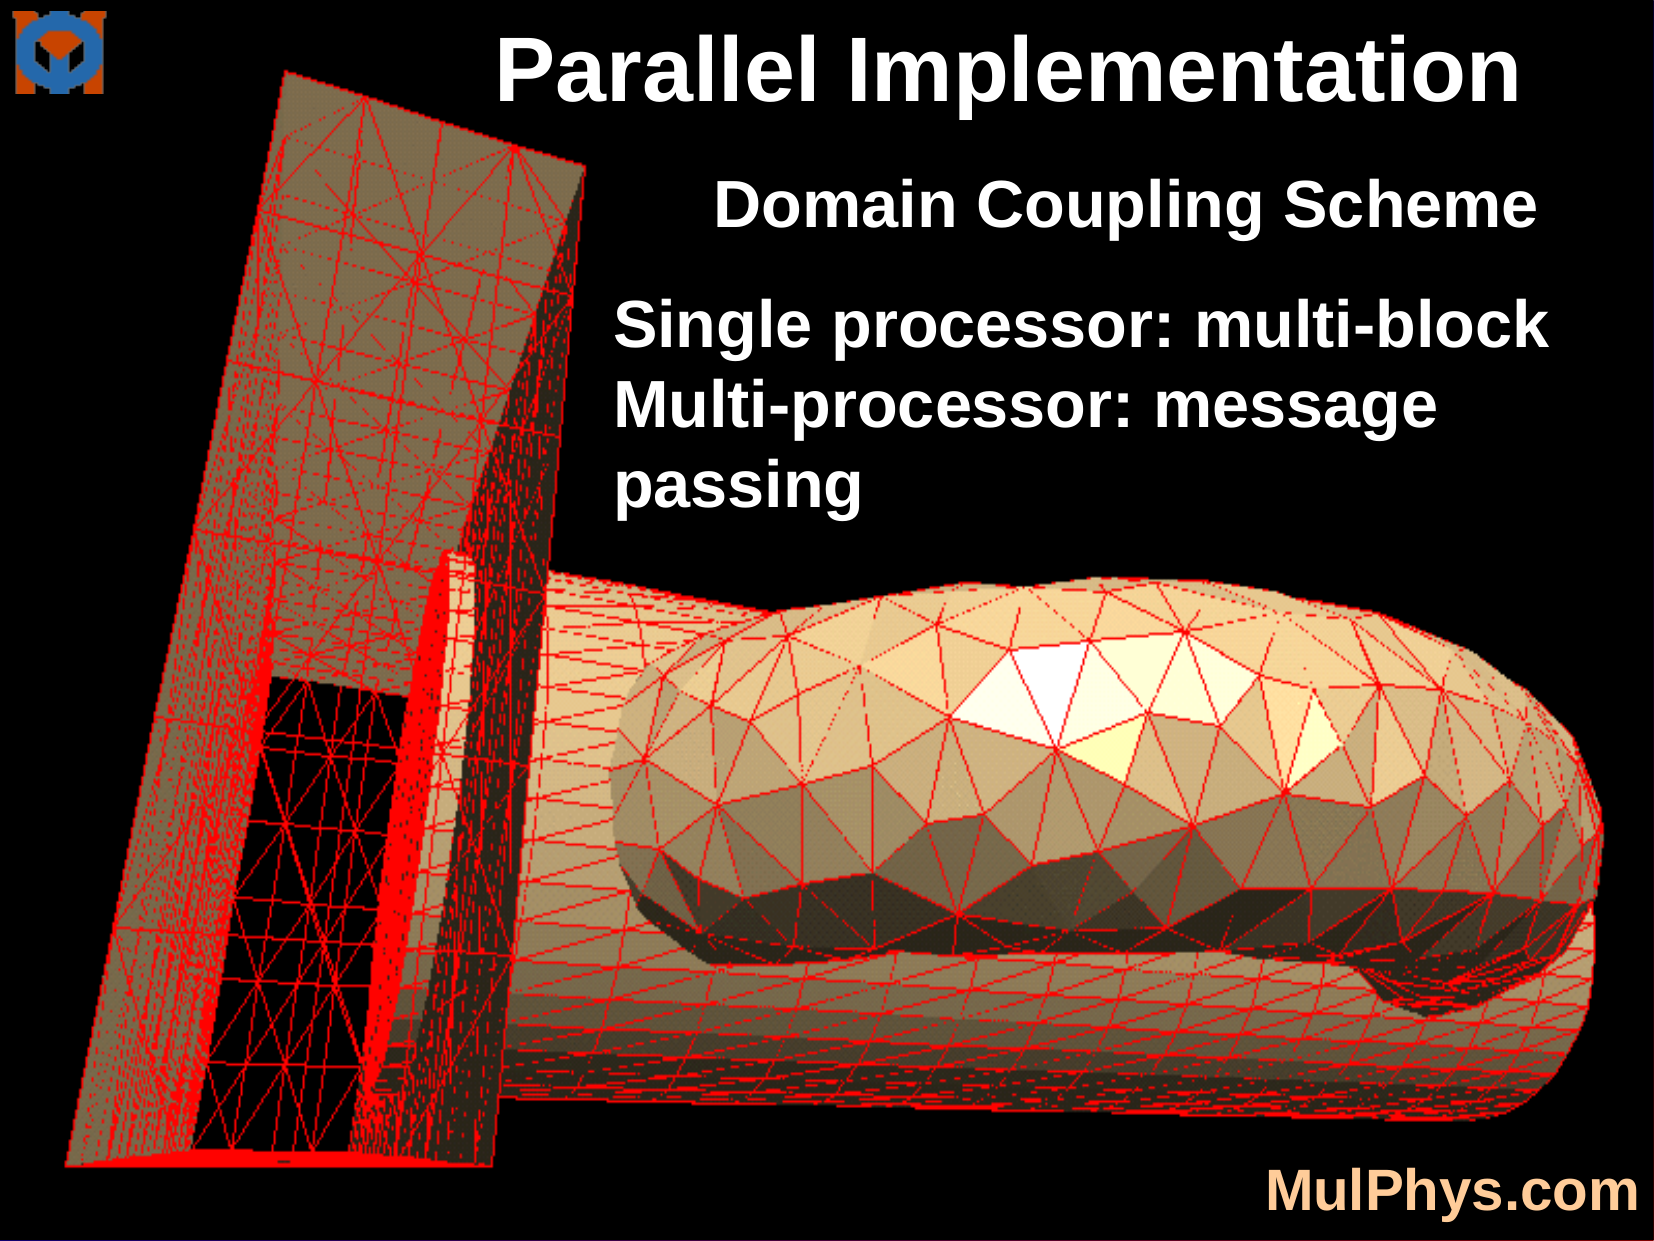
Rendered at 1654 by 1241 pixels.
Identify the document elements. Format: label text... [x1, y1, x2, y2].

title Parallel Implementation [369, 0, 1649, 169]
text_box Domain Coupling Scheme [604, 160, 1649, 242]
text_box MulPhys.com [1264, 1152, 1641, 1223]
text_box Single processor: multi-block Multi-processor: message passing [613, 281, 1619, 522]
picture [0, 0, 1654, 1241]
